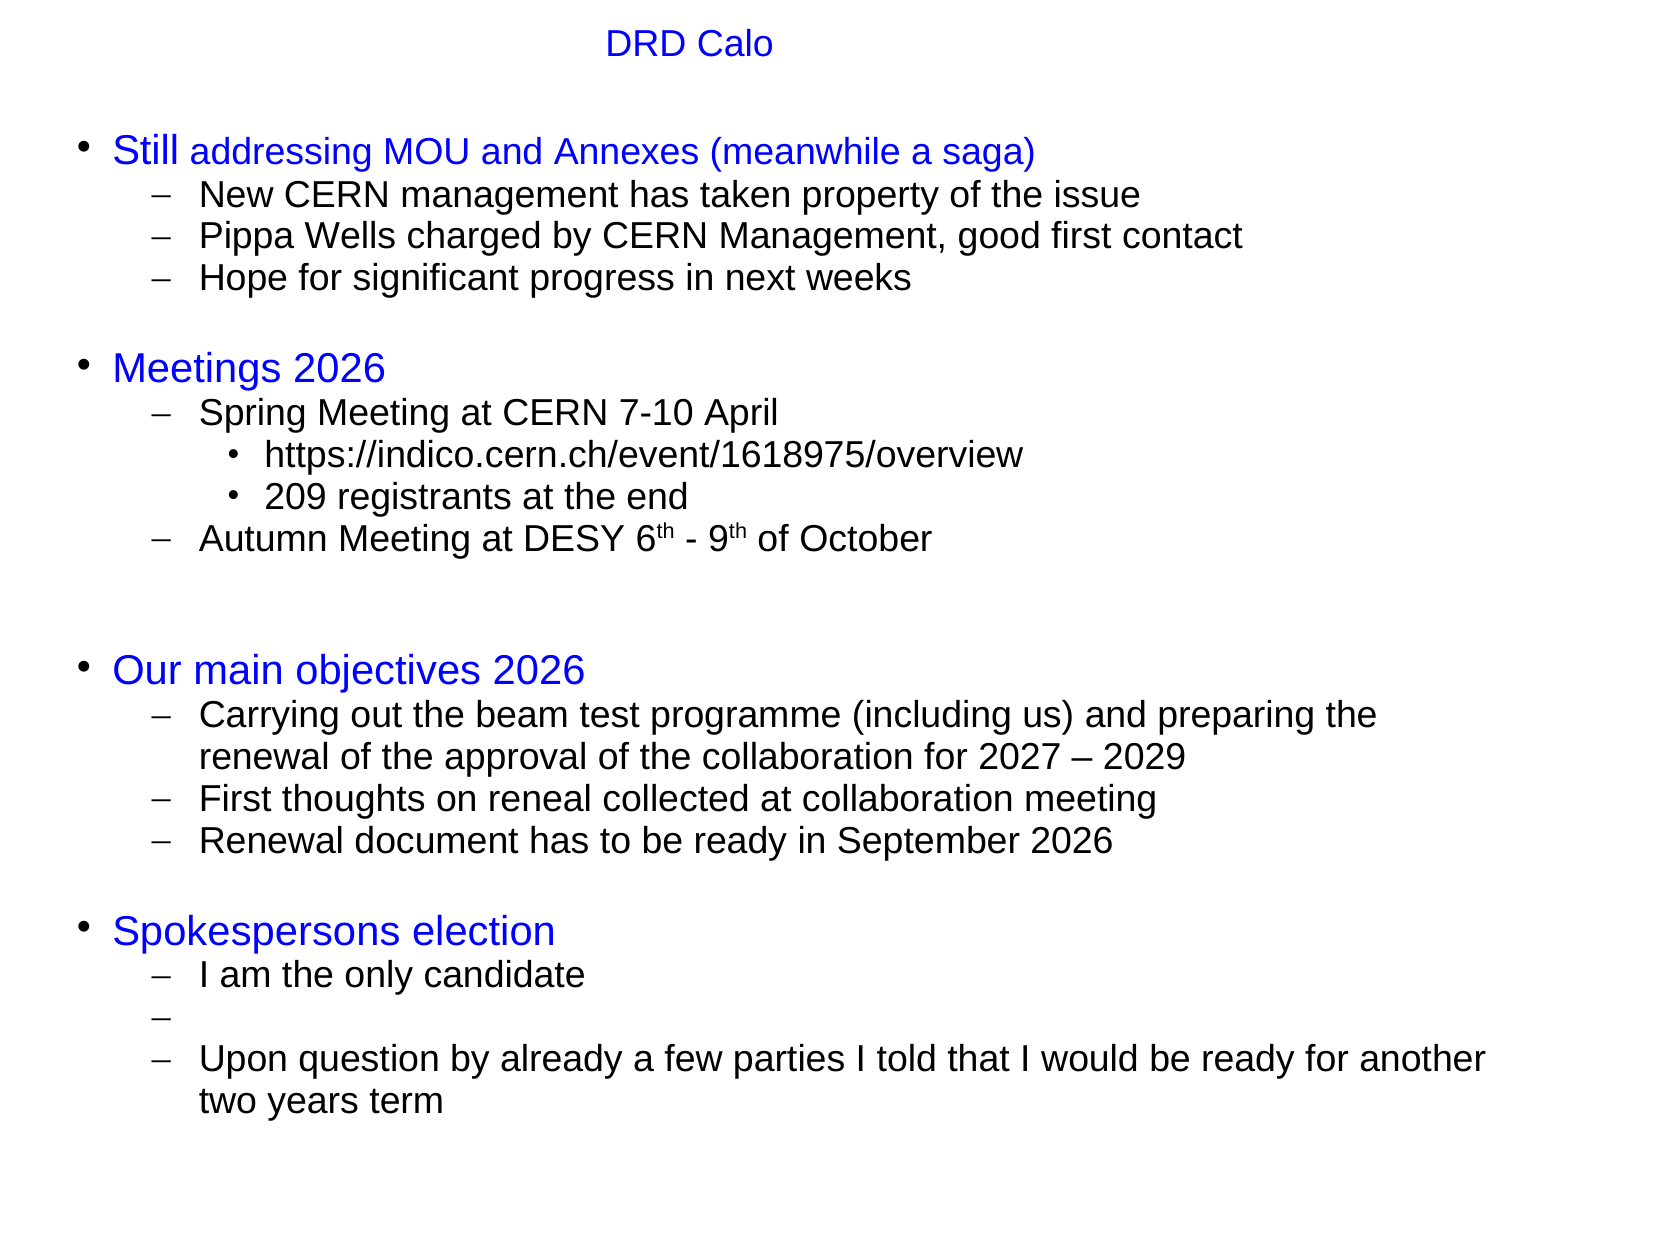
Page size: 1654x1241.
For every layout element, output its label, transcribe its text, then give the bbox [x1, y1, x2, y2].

text_box DRD Calo [590, 13, 1063, 91]
text_box Still addressing MOU and Annexes (meanwhile a saga) New CERN management has taken property of the issue Pippa Wells charged by CERN Management, good first contact Hope for significant progress in next weeks Meetings 2026 Spring Meeting at CERN 7-10 April https://indico.cern.ch/event/1618975/overview 209 registrants at the end Autumn Meeting at DESY 6th - 9th of October Our main objectives 2026 Carrying out the beam test programme (including us) and preparing the renewal of the approval of the collaboration for 2027 – 2029 First thoughts on reneal collected at collaboration meeting Renewal document has to be ready in September 2026 Spokespersons election I am the only candidate Upon question by already a few parties I told that I would be ready for another two years term [62, 119, 1654, 1241]
